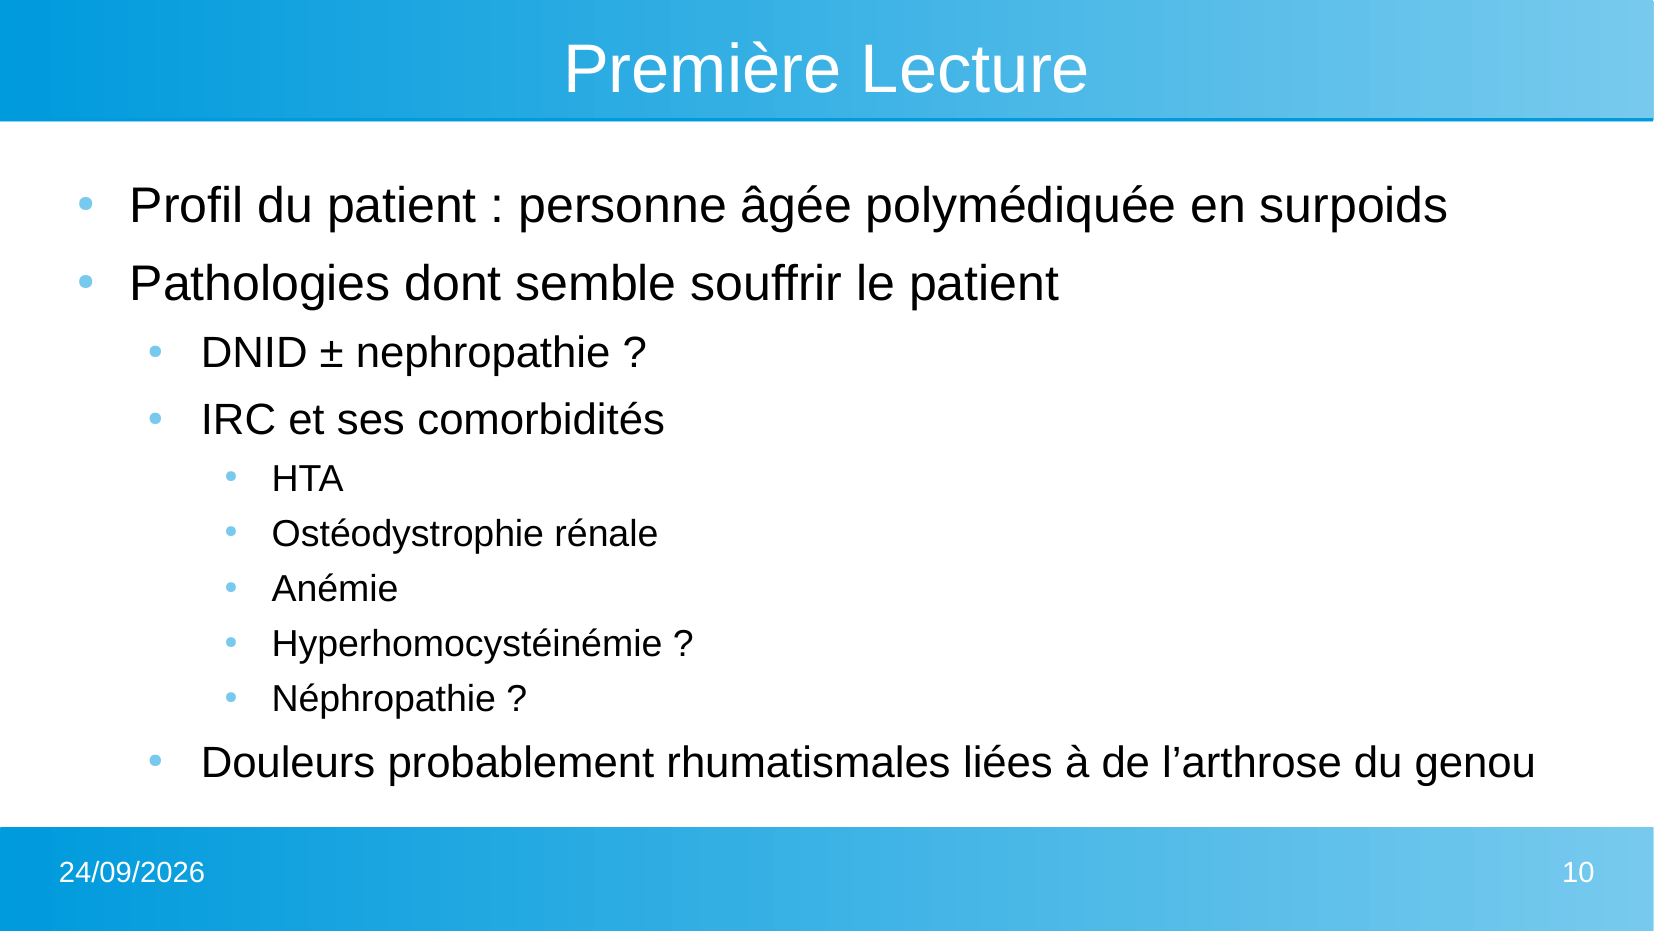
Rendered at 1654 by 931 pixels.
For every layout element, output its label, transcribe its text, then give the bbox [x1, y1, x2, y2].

list Profil du patient : personne âgée polymédiquée en surpoids Pathologies dont semble souffrir le patient DNID ± nephropathie ? IRC et ses comorbidités HTA Ostéodystrophie rénale Anémie Hyperhomocystéinémie ? Néphropathie ? Douleurs probablement rhumatismales liées à de l’arthrose du genou [59, 177, 1595, 768]
title Première Lecture [59, 29, 1595, 108]
